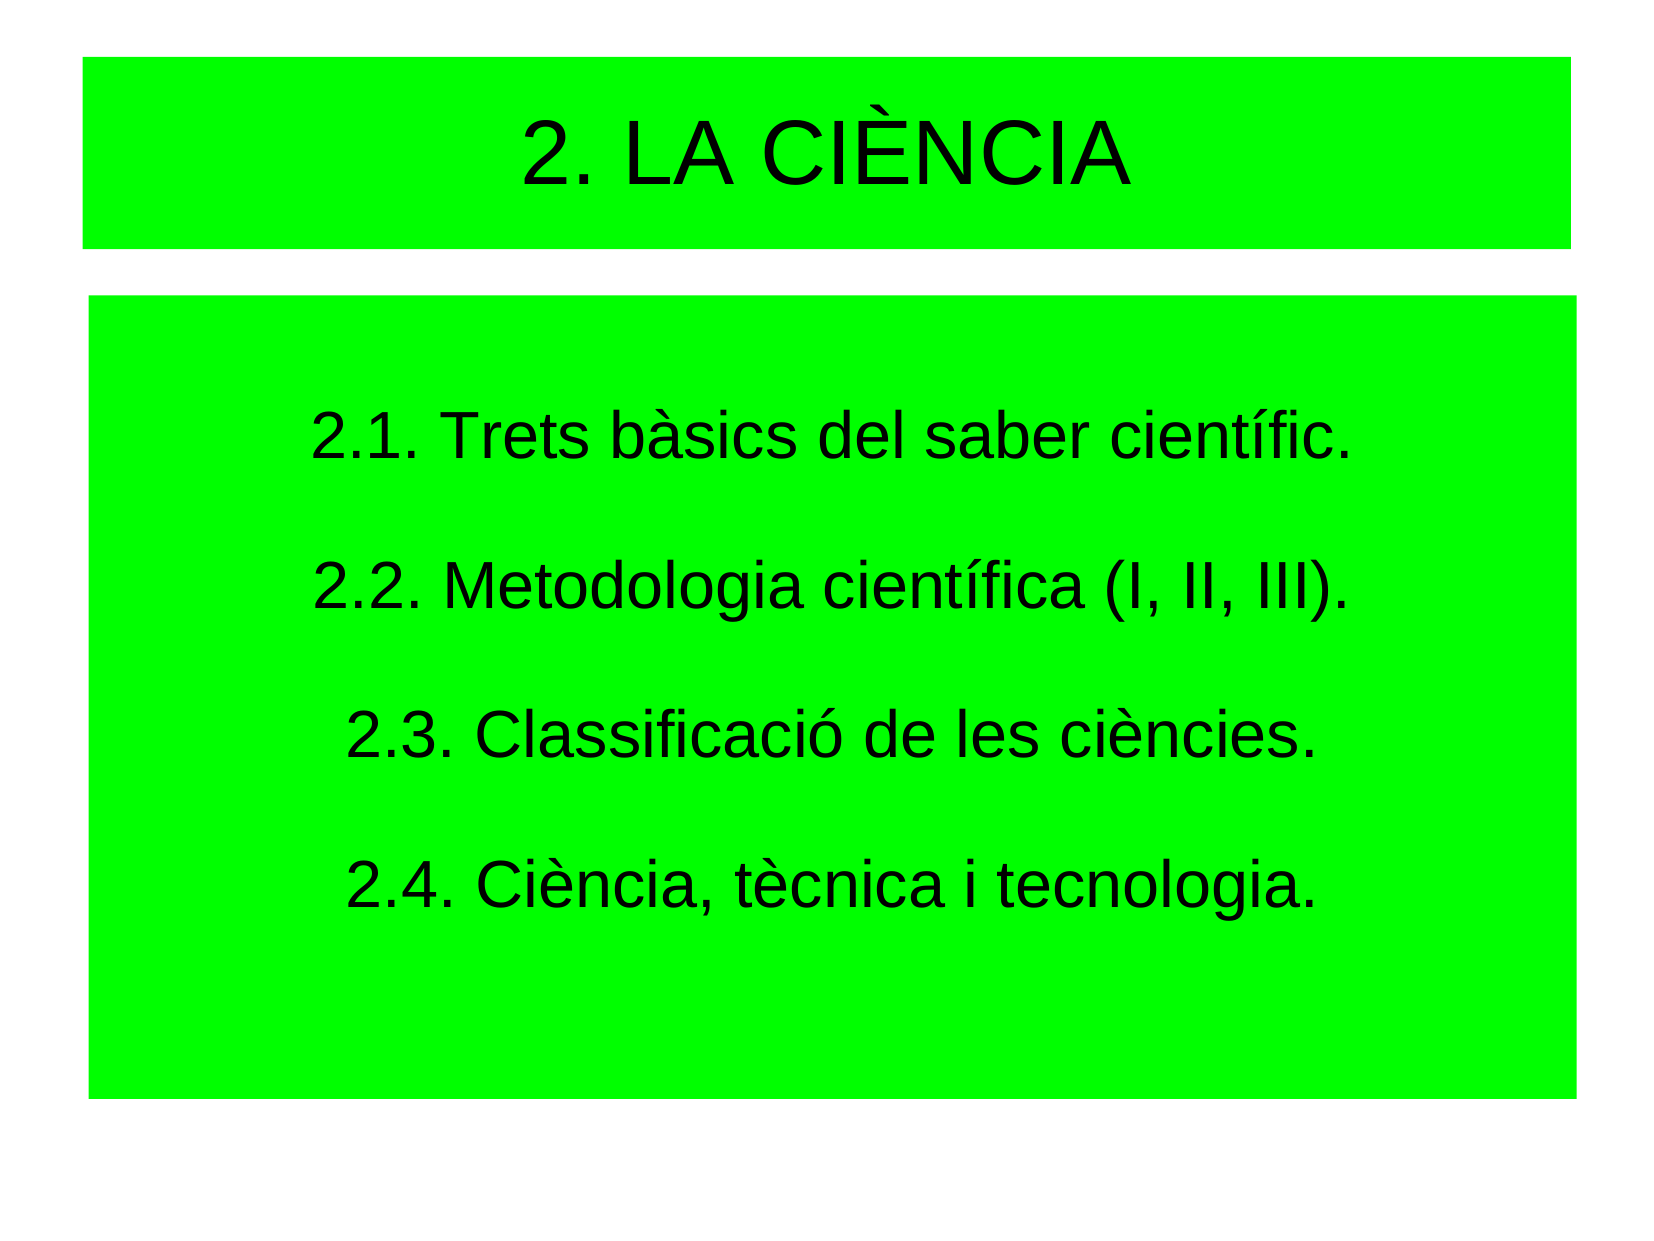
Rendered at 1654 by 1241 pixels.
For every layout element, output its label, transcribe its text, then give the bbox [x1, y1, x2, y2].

title 2. LA CIÈNCIA [82, 56, 1571, 250]
subtitle 2.1. Trets bàsics del saber científic. 2.2. Metodologia científica (I, II, III). 2.3. Classificació de les ciències. 2.4. Ciència, tècnica i tecnologia. [88, 295, 1577, 1099]
